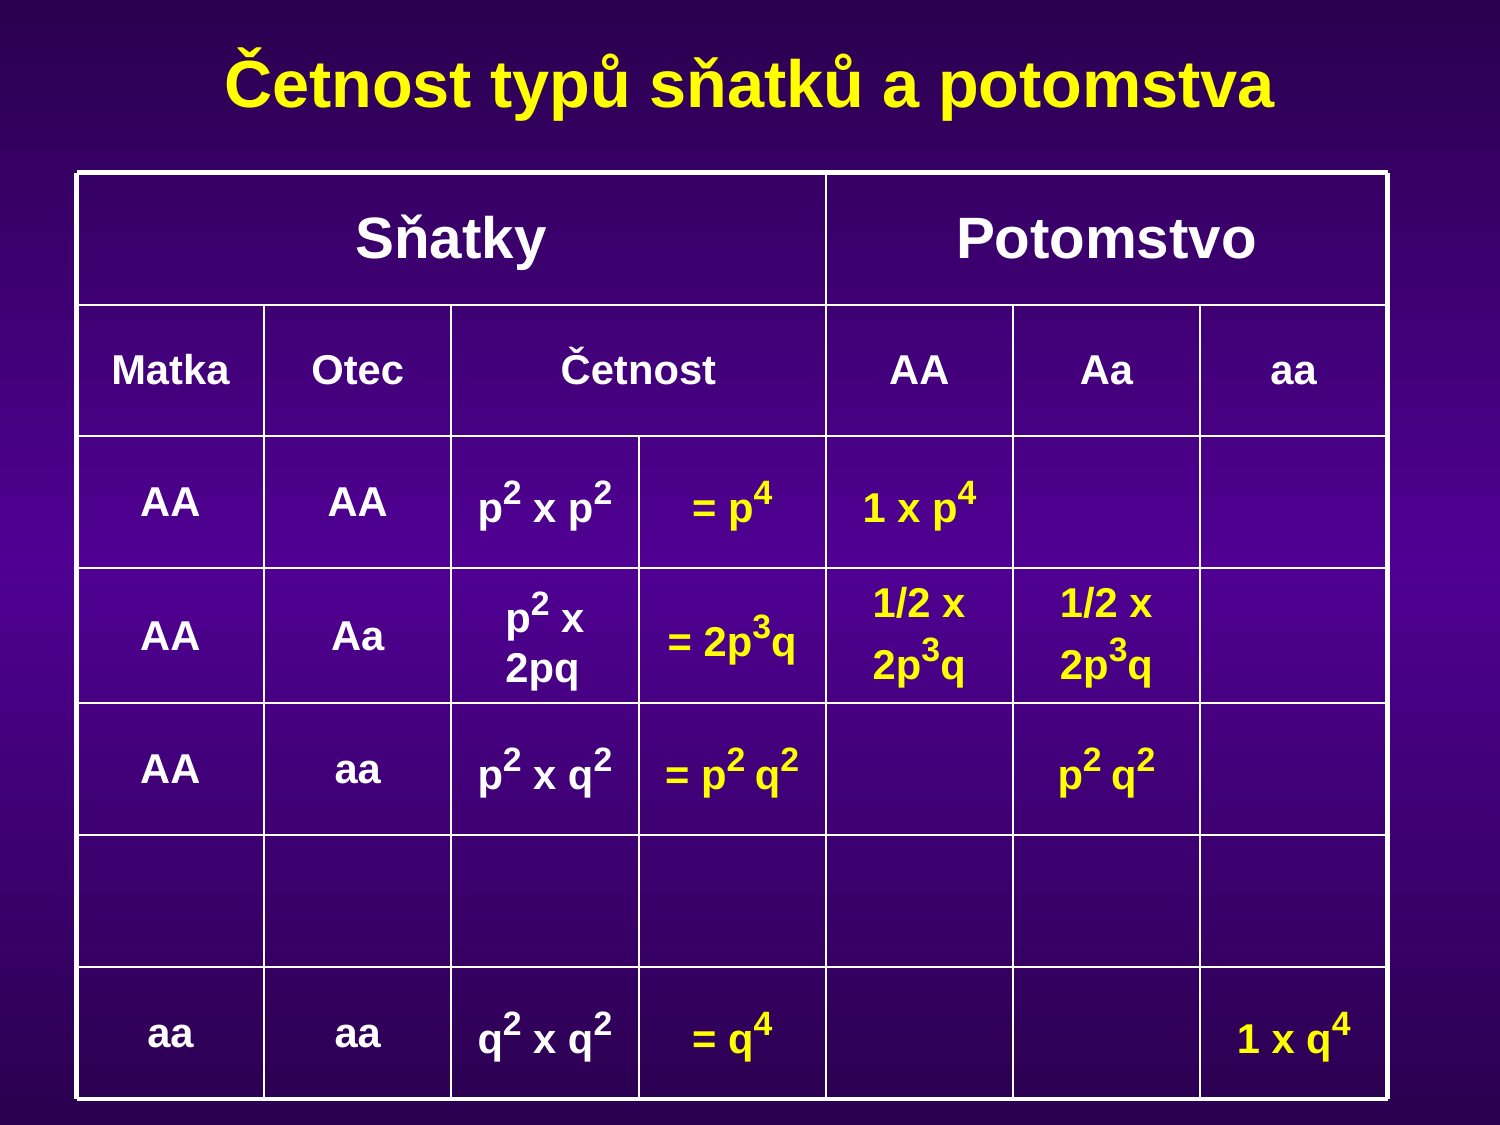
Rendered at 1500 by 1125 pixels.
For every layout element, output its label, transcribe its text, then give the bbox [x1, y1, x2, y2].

text_box AA [827, 306, 1012, 435]
text_box 1 x p4 [827, 437, 1012, 567]
text_box p2 x 2pq [452, 569, 638, 702]
text_box Četnost [452, 306, 825, 435]
text_box Potomstvo [827, 175, 1385, 304]
text_box AA [265, 437, 450, 567]
text_box aa [265, 968, 450, 1097]
text_box p2 q2 [1014, 704, 1199, 834]
text_box AA [79, 437, 263, 567]
text_box 1 x q4 [1201, 968, 1385, 1097]
text_box aa [1201, 306, 1385, 435]
text_box Matka [79, 306, 263, 435]
text_box Aa [265, 569, 450, 702]
text_box Aa [1014, 306, 1199, 435]
text_box = p2 q2 [640, 704, 825, 834]
text_box aa [79, 968, 263, 1097]
text_box AA [79, 569, 263, 702]
text_box Sňatky [79, 175, 825, 304]
text_box q2 x q2 [452, 968, 638, 1097]
text_box p2 x q2 [452, 704, 638, 834]
text_box aa [265, 704, 450, 834]
text_box AA [79, 704, 263, 834]
text_box = 2p3q [640, 569, 825, 702]
text_box 1/2 x 2p3q [827, 569, 1012, 702]
title Četnost typů sňatků a potomstva [53, 36, 1447, 132]
text_box Otec [265, 306, 450, 435]
text_box 1/2 x 2p3q [1014, 569, 1199, 702]
text_box = q4 [640, 968, 825, 1097]
text_box p2 x p2 [452, 437, 638, 567]
text_box = p4 [640, 437, 825, 567]
